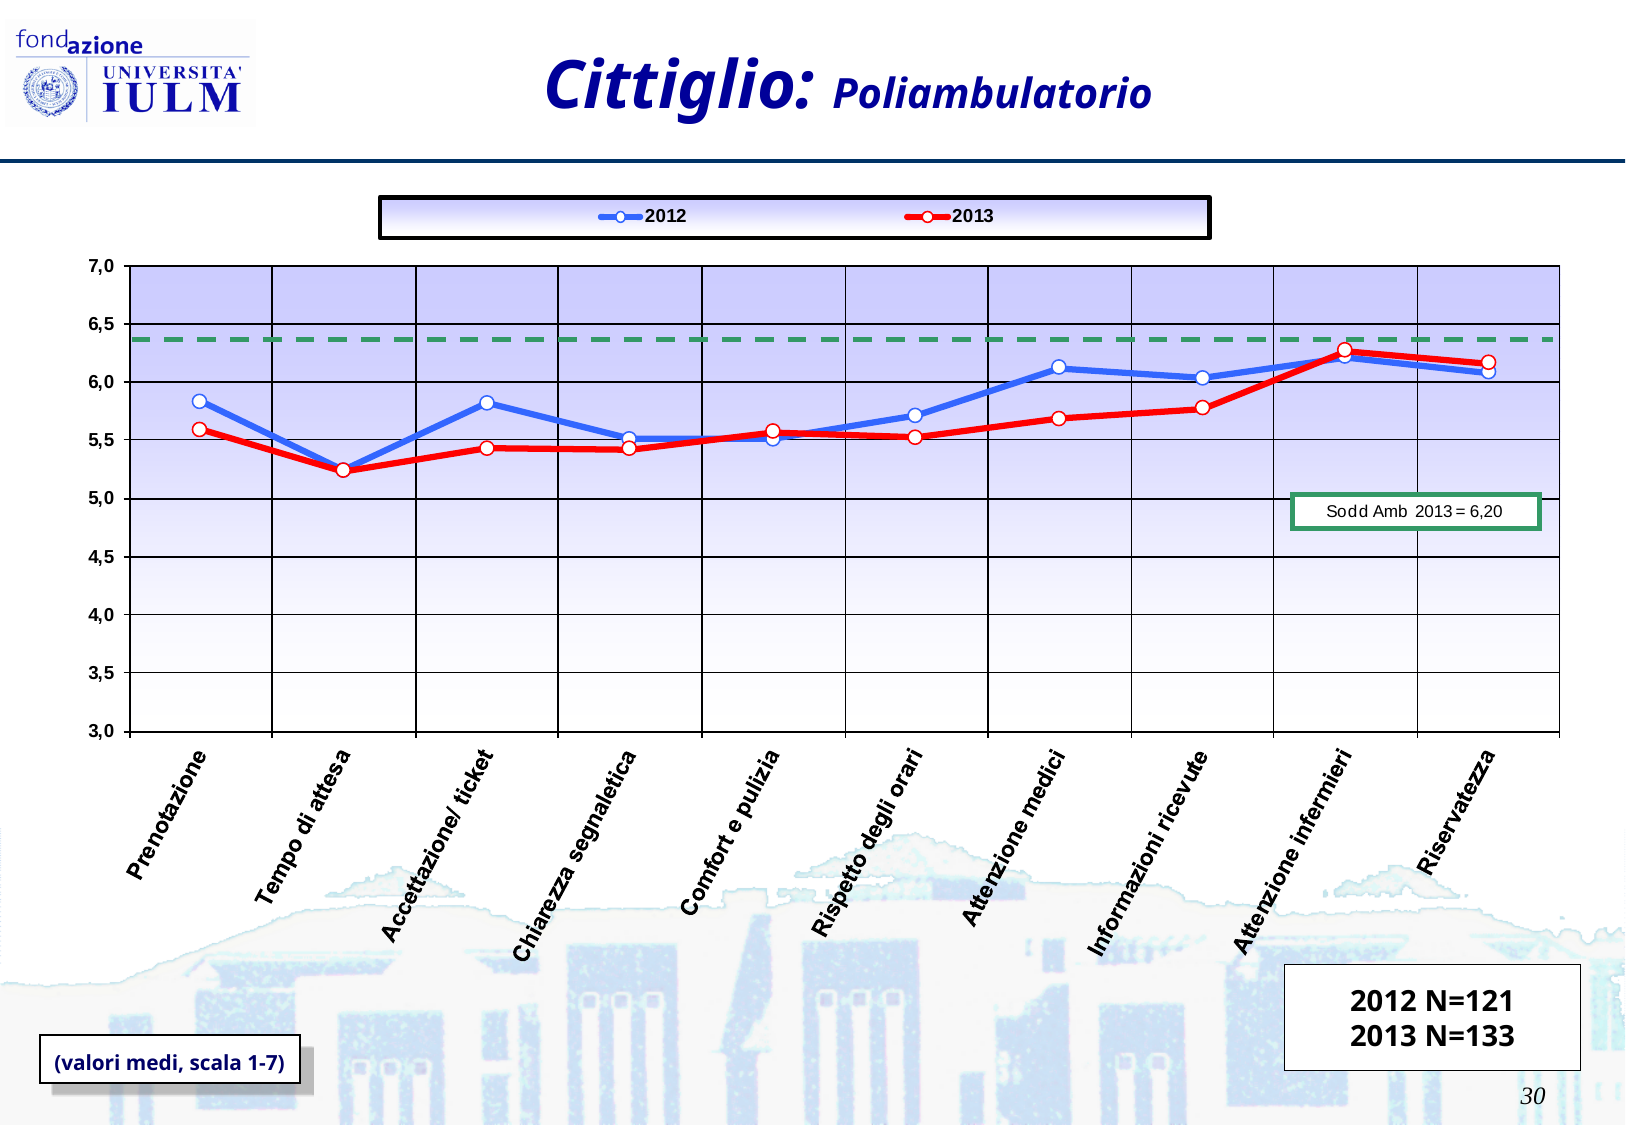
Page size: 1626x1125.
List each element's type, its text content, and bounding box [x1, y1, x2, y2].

picture [5, 19, 256, 127]
text_box Cittiglio: Poliambulatorio [304, 18, 1392, 144]
text_box 2012 N=121 2013 N=133 [1284, 964, 1581, 1071]
picture [46, 184, 1564, 1125]
